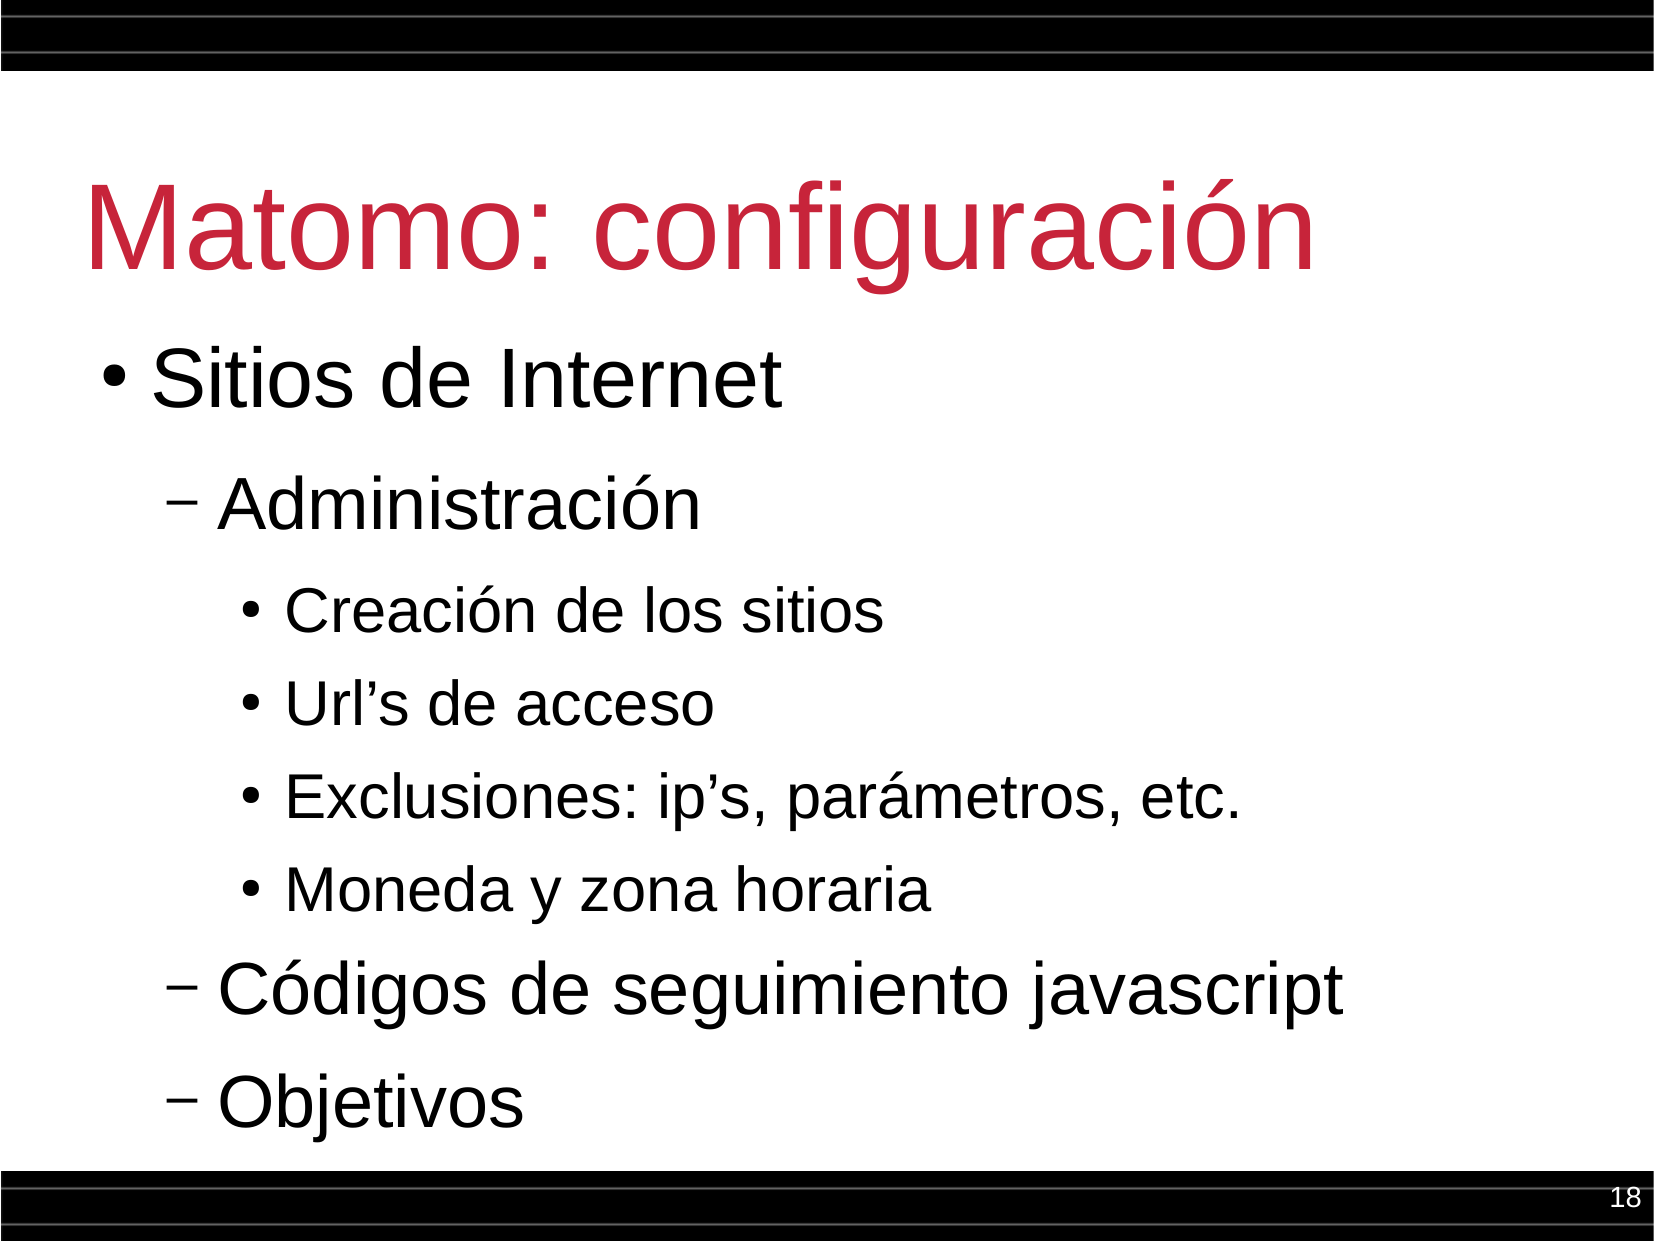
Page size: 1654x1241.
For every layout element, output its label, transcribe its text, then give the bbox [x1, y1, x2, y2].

title Matomo: configuración [82, 123, 1571, 330]
list Sitios de Internet Administración Creación de los sitios Url’s de acceso Exclusiones: ip’s, parámetros, etc. Moneda y zona horaria Códigos de seguimiento javascript Objetivos [82, 330, 1571, 1146]
picture [1, 0, 1654, 71]
picture [1, 1171, 1654, 1241]
